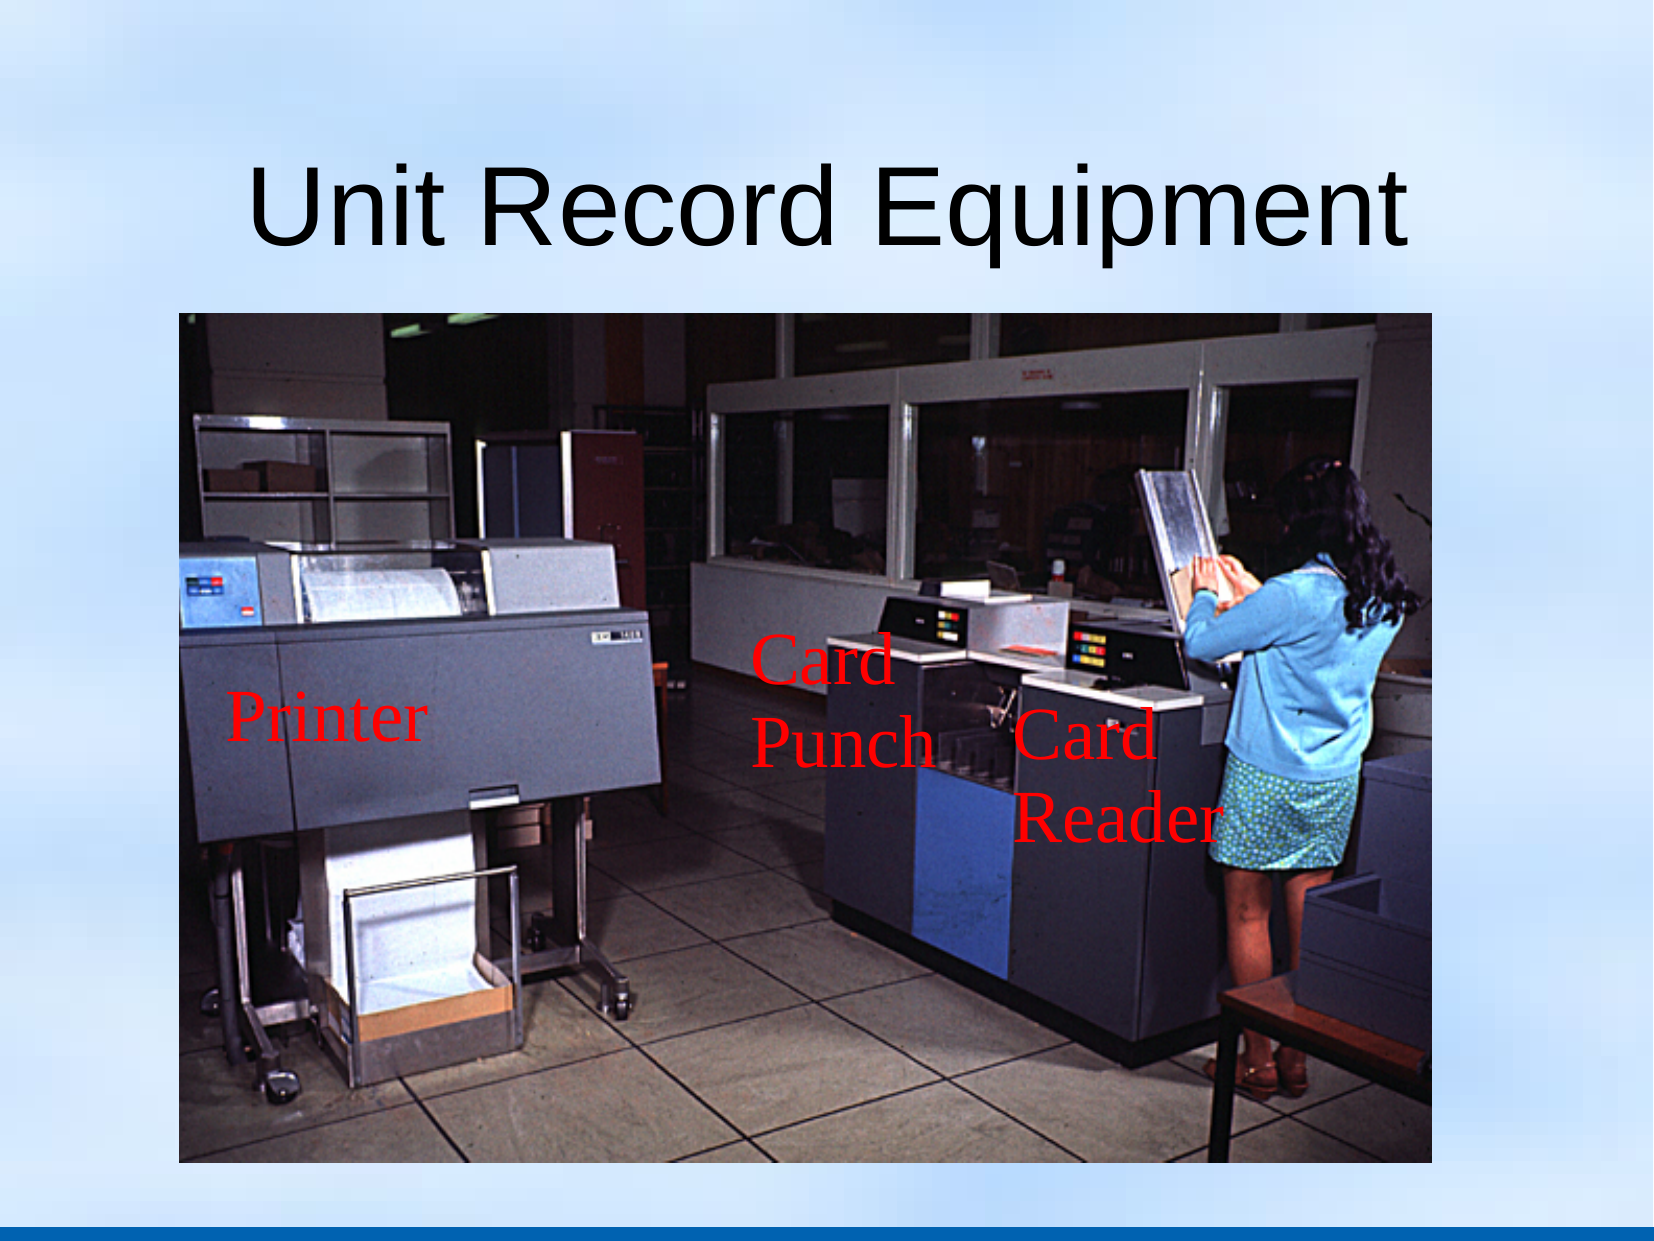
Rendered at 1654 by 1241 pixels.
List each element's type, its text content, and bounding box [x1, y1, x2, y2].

picture [0, 0, 1654, 1227]
text_box Card Reader [1012, 692, 1426, 901]
title Unit Record Equipment [121, 102, 1533, 311]
text_box Card Punch [750, 617, 1013, 826]
text_box Printer [225, 675, 638, 779]
